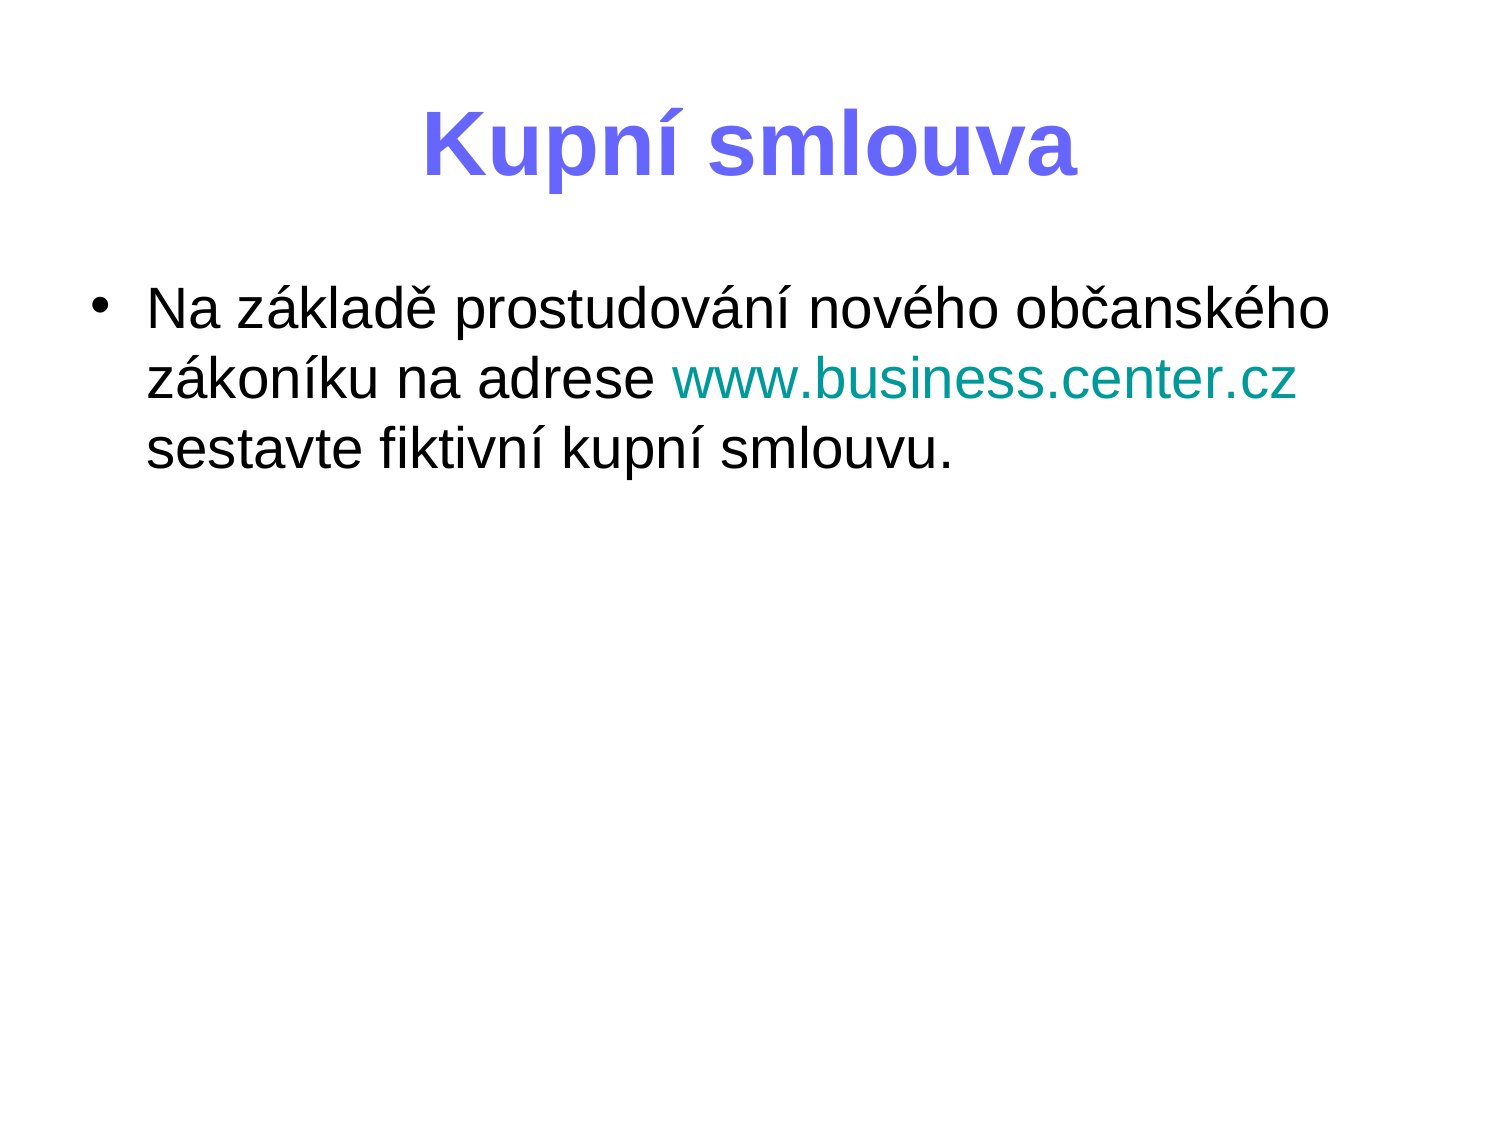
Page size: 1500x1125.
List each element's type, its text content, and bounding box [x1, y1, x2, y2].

title Kupní smlouva [75, 45, 1426, 233]
list Na základě prostudování nového občanského zákoníku na adrese www.business.center.cz sestavte fiktivní kupní smlouvu. [75, 262, 1426, 1006]
